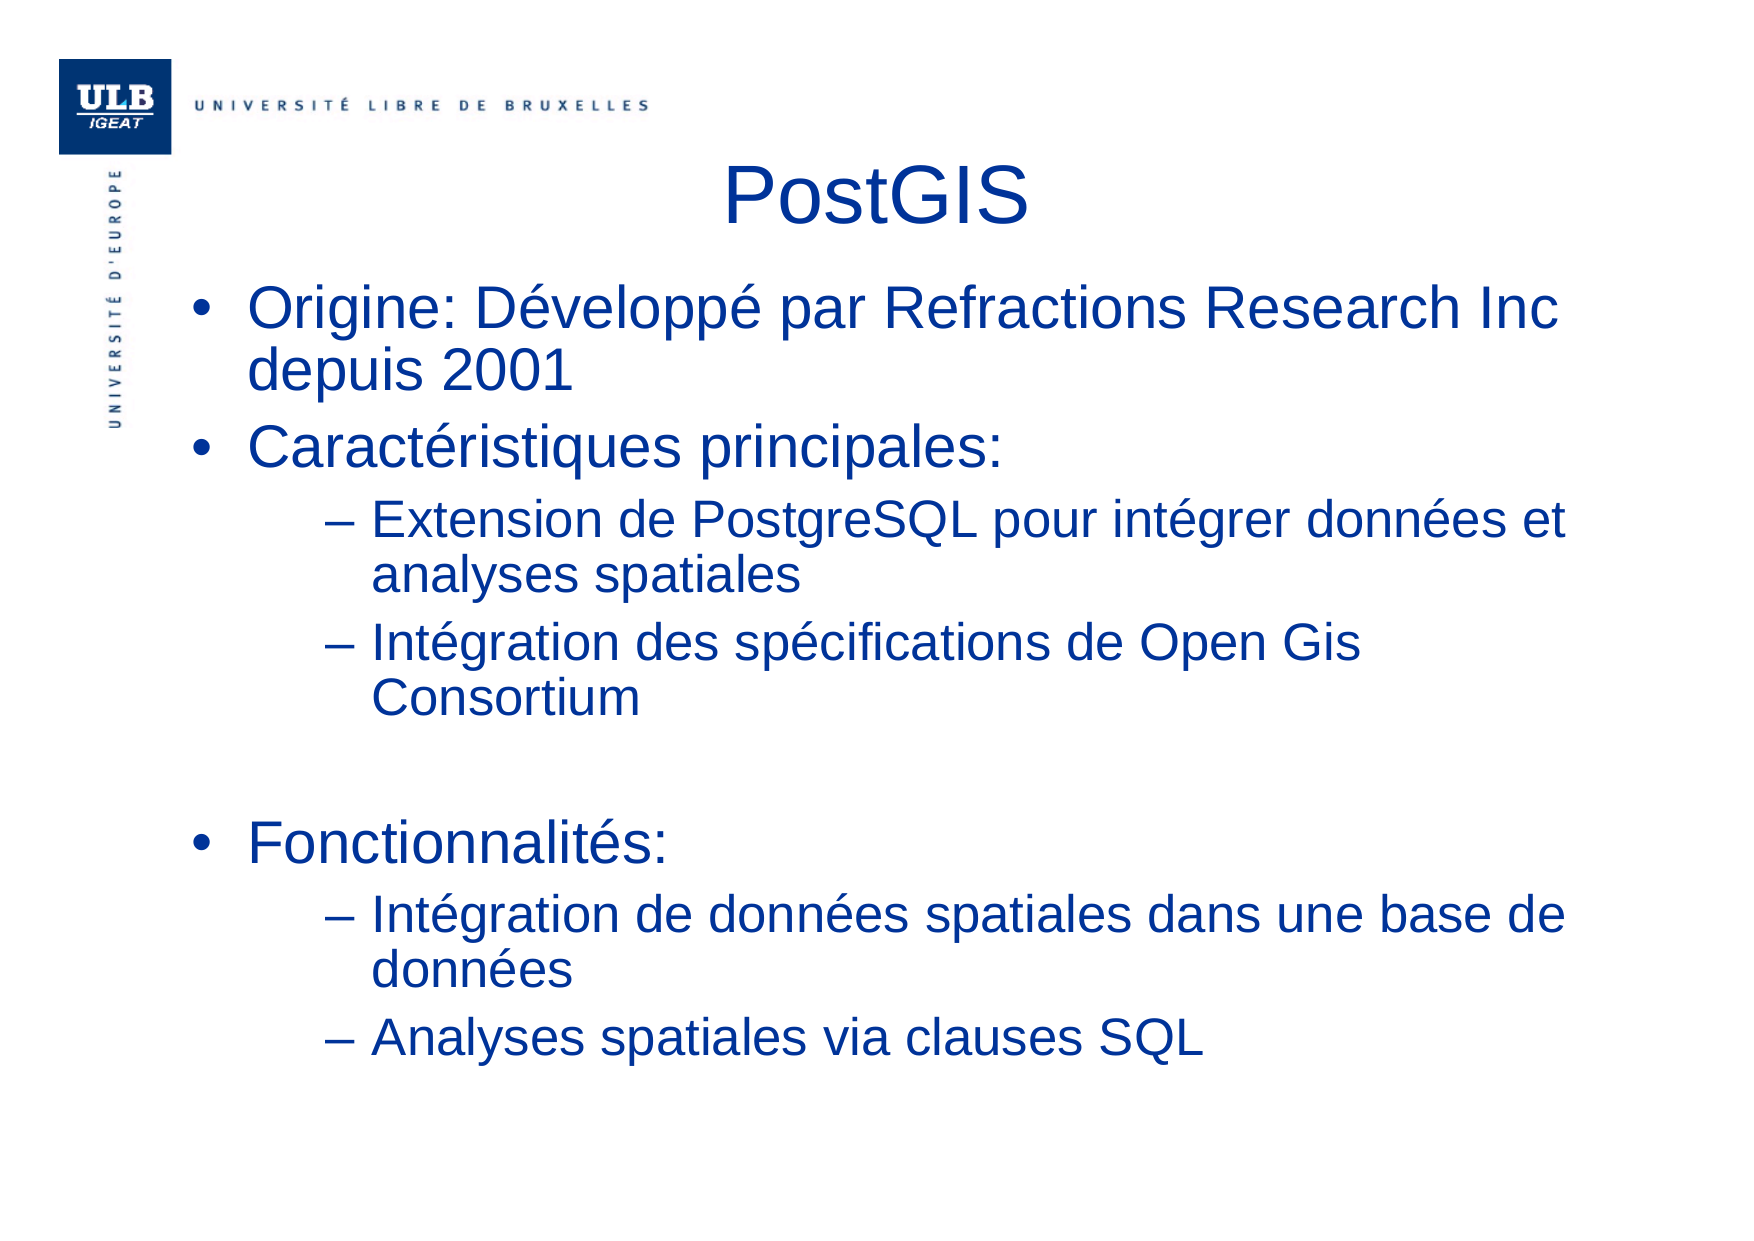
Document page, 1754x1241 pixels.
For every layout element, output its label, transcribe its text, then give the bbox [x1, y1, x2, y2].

title PostGIS [140, 86, 1613, 278]
picture [59, 59, 1695, 1182]
list Origine: Développé par Refractions Research Inc depuis 2001 Caractéristiques principales: Extension de PostgreSQL pour intégrer données et analyses spatiales Intégration des spécifications de Open Gis Consortium Fonctionnalités: Intégration de données spatiales dans une base de données Analyses spatiales via clauses SQL [140, 278, 1613, 1241]
